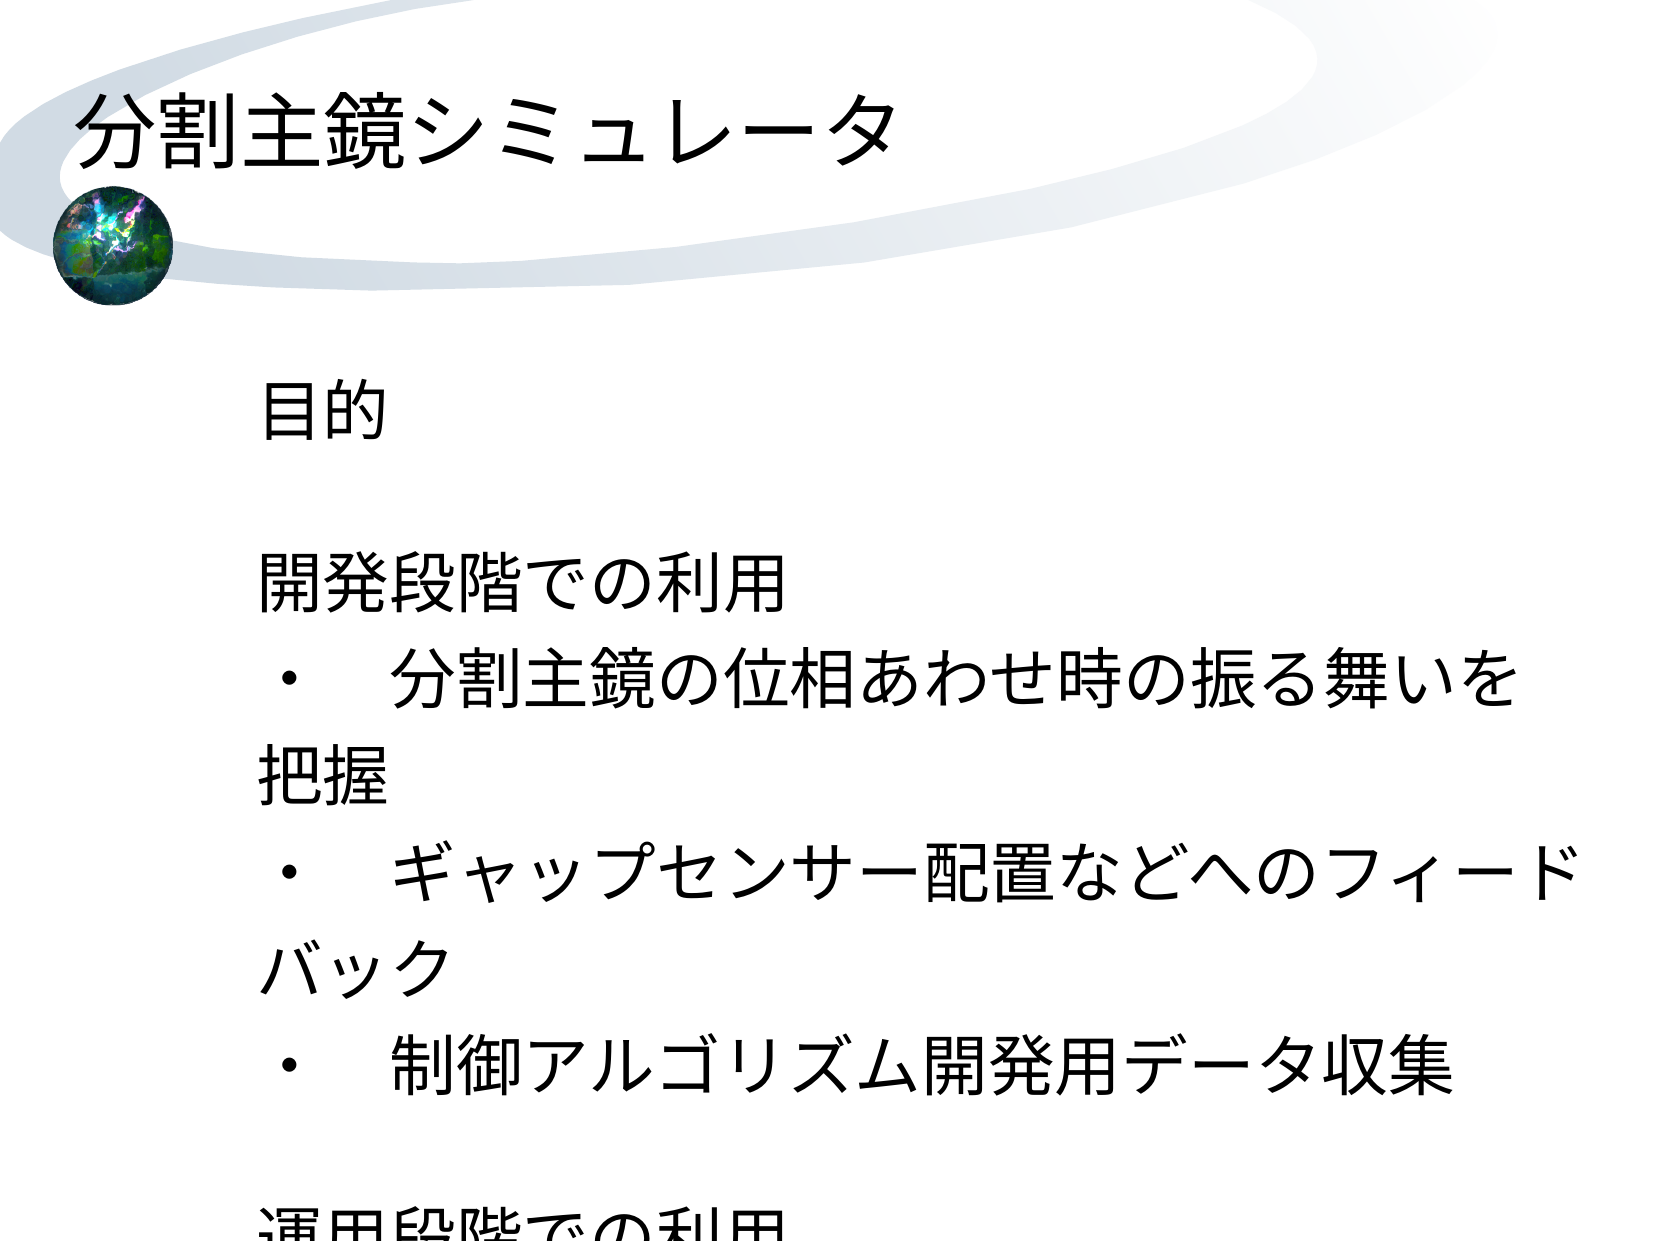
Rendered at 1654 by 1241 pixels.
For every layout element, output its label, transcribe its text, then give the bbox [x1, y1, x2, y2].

text_box 分割主鏡シミュレータ [59, 59, 1506, 158]
text_box 目的 開発段階での利用 ・ 分割主鏡の位相あわせ時の振る舞いを把握 ・ ギャップセンサー配置などへのフィードバック ・ 制御アルゴリズム開発用データ収集 運用段階での利用 ・ ソフトウェア更新時の実運用前試験ベンチ [241, 350, 1604, 967]
picture [43, 175, 182, 314]
